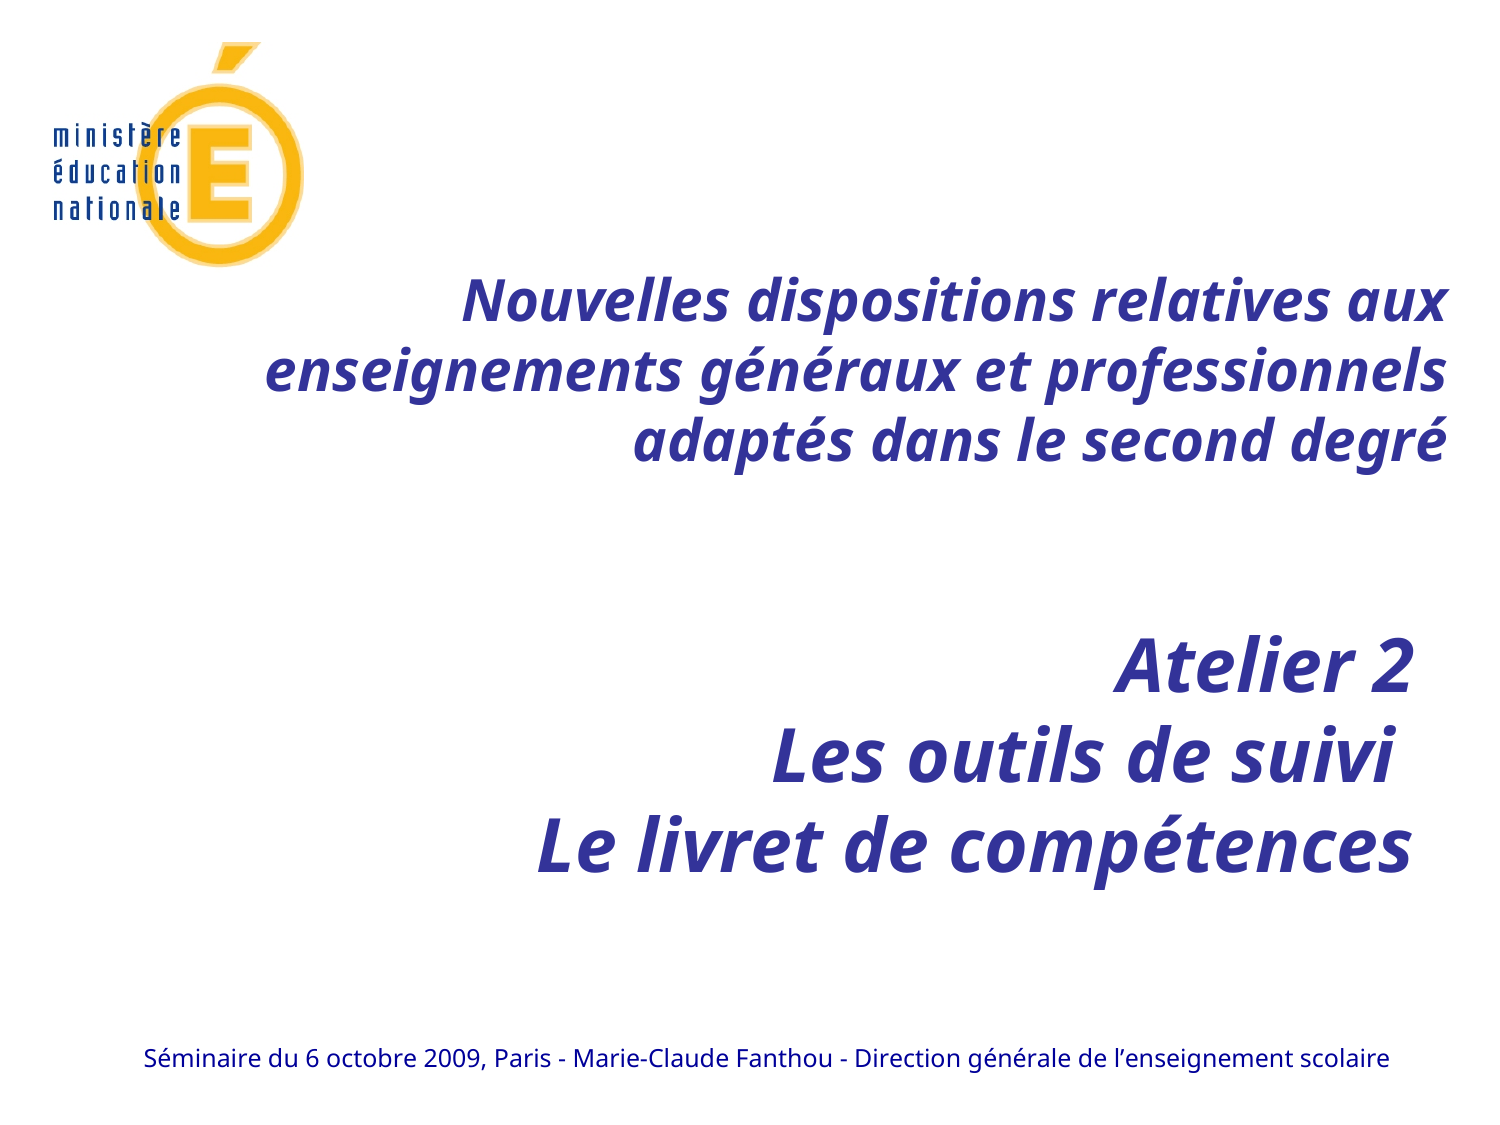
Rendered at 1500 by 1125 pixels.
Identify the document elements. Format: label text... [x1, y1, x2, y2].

text_box Atelier 2 Les outils de suivi Le livret de compétences [117, 609, 1430, 896]
text_box Séminaire du 6 octobre 2009, Paris - Marie-Claude Fanthou - Direction générale de l’enseignement scolaire [128, 1034, 1408, 1081]
picture [52, 42, 304, 273]
text_box Nouvelles dispositions relatives aux enseignements généraux et professionnels adaptés dans le second degré [150, 255, 1463, 481]
